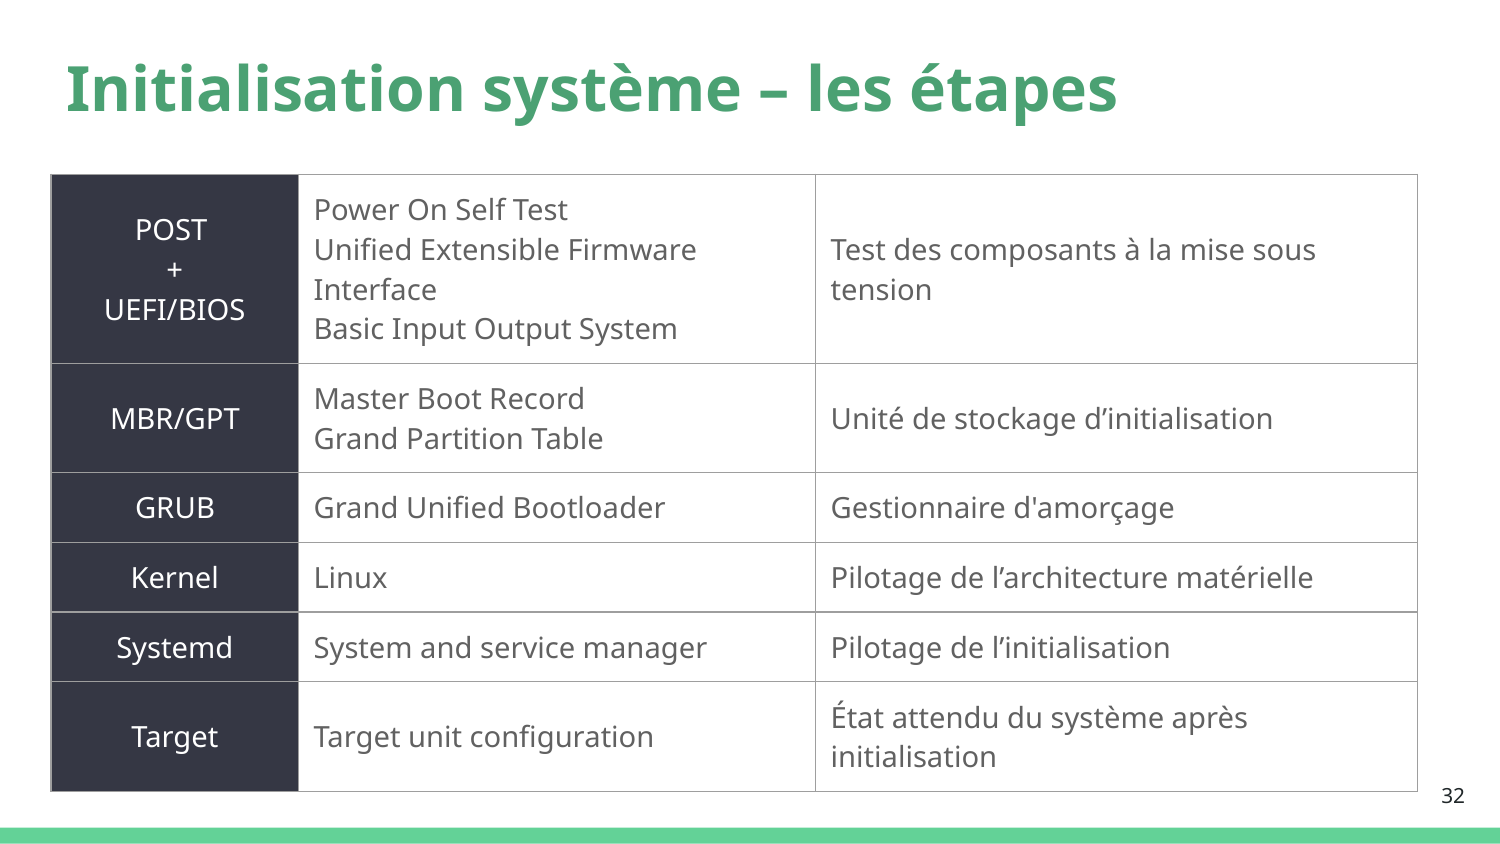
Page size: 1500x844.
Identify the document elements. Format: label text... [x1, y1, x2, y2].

table_cell Gestionnaire d'amorçage [816, 473, 1417, 542]
table_cell État attendu du système après initialisation [816, 682, 1417, 791]
table_cell Pilotage de l’architecture matérielle [816, 543, 1417, 611]
slide_number <numéro> [1389, 764, 1480, 830]
table_cell Target unit configuration [299, 682, 815, 791]
table_cell Linux [299, 543, 815, 611]
table_cell Unité de stockage d’initialisation [816, 364, 1417, 472]
table_cell Pilotage de l’initialisation [816, 613, 1417, 681]
table_header POST + UEFI/BIOS [52, 175, 298, 363]
table_cell Target [52, 682, 298, 791]
table_cell System and service manager [299, 613, 815, 681]
table_cell GRUB [52, 473, 298, 542]
table_cell MBR/GPT [52, 364, 298, 472]
table_cell Grand Unified Bootloader [299, 473, 815, 542]
table_header Test des composants à la mise sous tension [816, 175, 1417, 363]
table_cell Master Boot Record Grand Partition Table [299, 364, 815, 472]
table_cell Systemd [52, 613, 298, 681]
table_cell Kernel [52, 543, 298, 611]
title Initialisation système – les étapes [51, 23, 1449, 117]
table_header Power On Self Test Unified Extensible Firmware Interface Basic Input Output System [299, 175, 815, 363]
